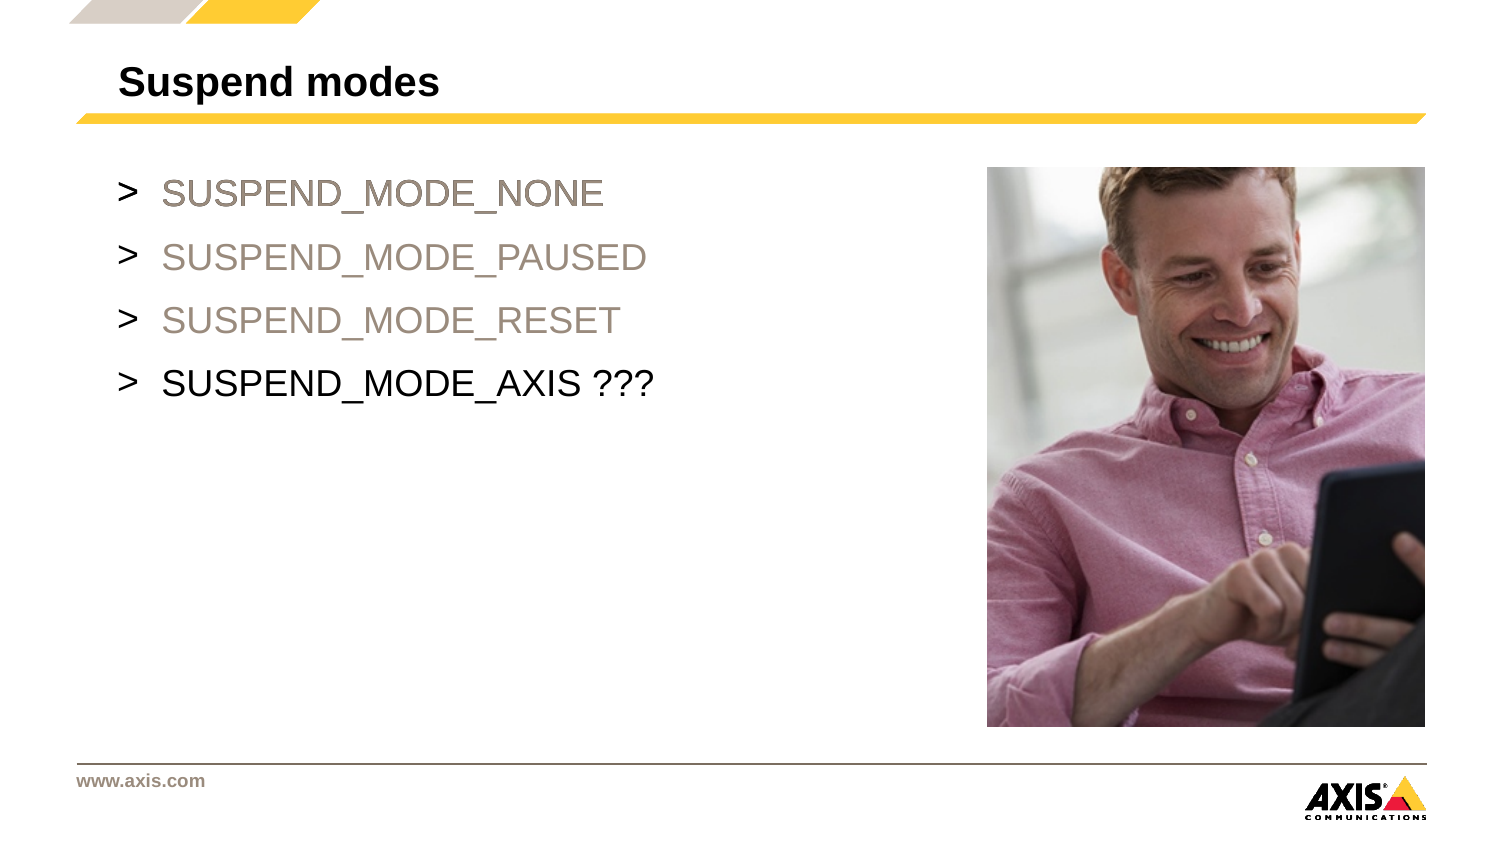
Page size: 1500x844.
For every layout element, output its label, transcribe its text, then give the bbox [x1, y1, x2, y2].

title Suspend modes [103, 47, 1462, 108]
list SUSPEND_MODE_PAUSED [102, 225, 921, 288]
list SUSPEND_MODE_NONE [102, 161, 921, 225]
picture [1305, 776, 1426, 820]
list SUSPEND_MODE_RESET [102, 288, 921, 351]
picture [987, 167, 1425, 727]
list SUSPEND_MODE_AXIS ??? [102, 351, 921, 415]
